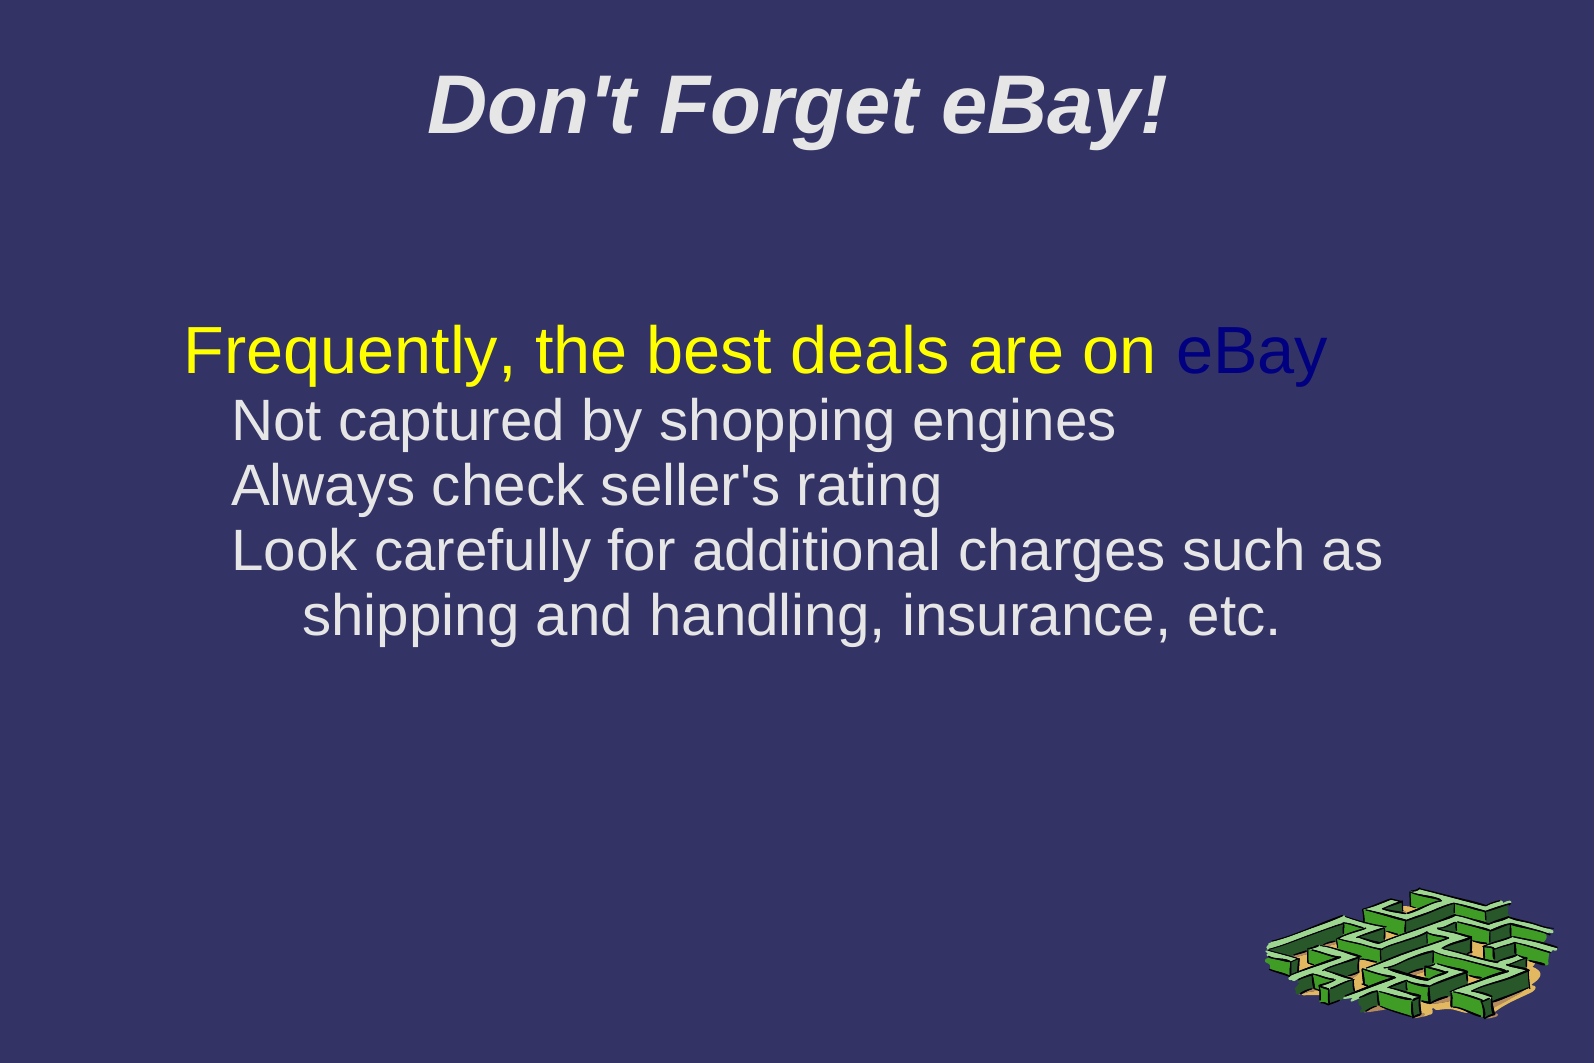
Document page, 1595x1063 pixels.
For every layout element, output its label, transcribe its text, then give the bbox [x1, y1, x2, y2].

list Frequently, the best deals are on eBay Not captured by shopping engines Always check seller's rating Look carefully for additional charges such as shipping and handling, insurance, etc. [172, 312, 1514, 983]
title Don't Forget eBay! [117, 16, 1479, 194]
